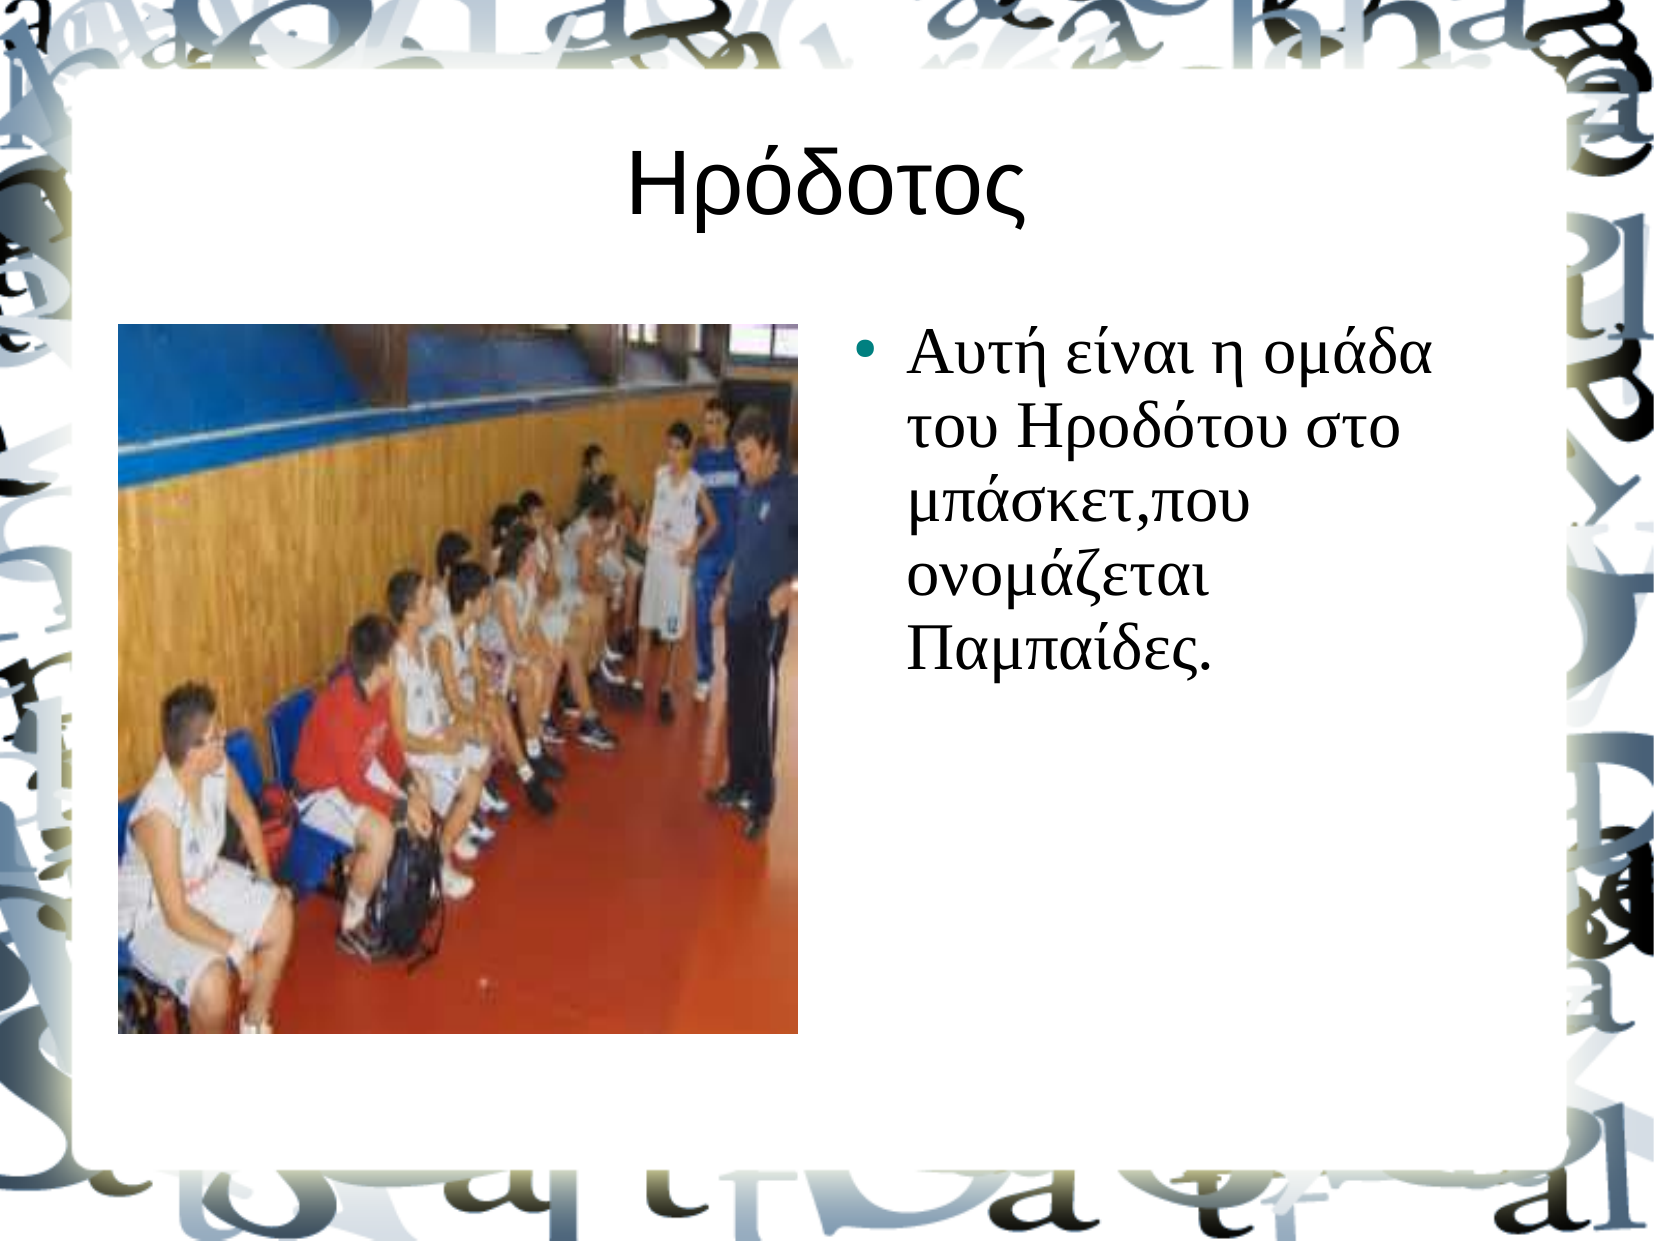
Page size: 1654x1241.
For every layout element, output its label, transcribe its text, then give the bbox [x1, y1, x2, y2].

picture [0, 0, 1654, 1241]
list Αυτή είναι η ομάδα του Ηροδότου στο μπάσκετ,που ονομάζεται Παμπαίδες. [835, 313, 1531, 1013]
title Hρόδοτος [82, 78, 1571, 287]
